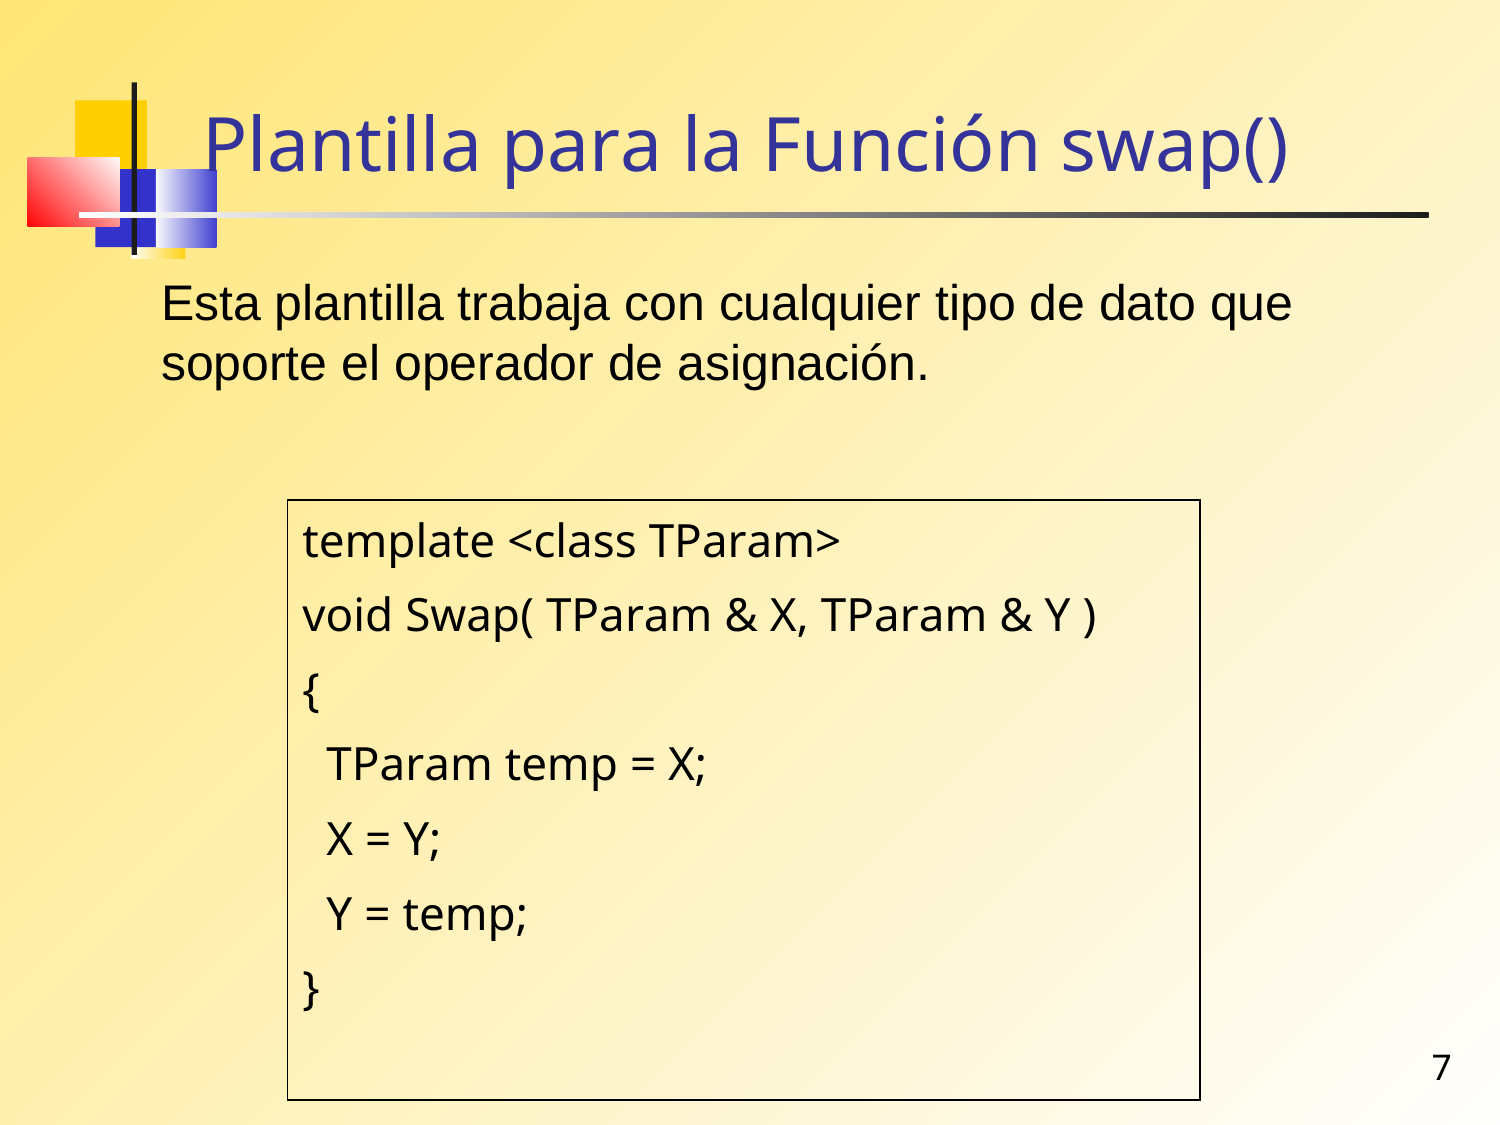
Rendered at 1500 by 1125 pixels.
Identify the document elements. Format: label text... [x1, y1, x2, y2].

list template <class TParam> void Swap( TParam & X, TParam & Y ) { TParam temp = X; X = Y; Y = temp; } [287, 499, 1201, 1040]
title Plantilla para la Función swap()‏ [187, 37, 1466, 201]
text_box Esta plantilla trabaja con cualquier tipo de dato que soporte el operador de asignación. [137, 262, 1375, 398]
